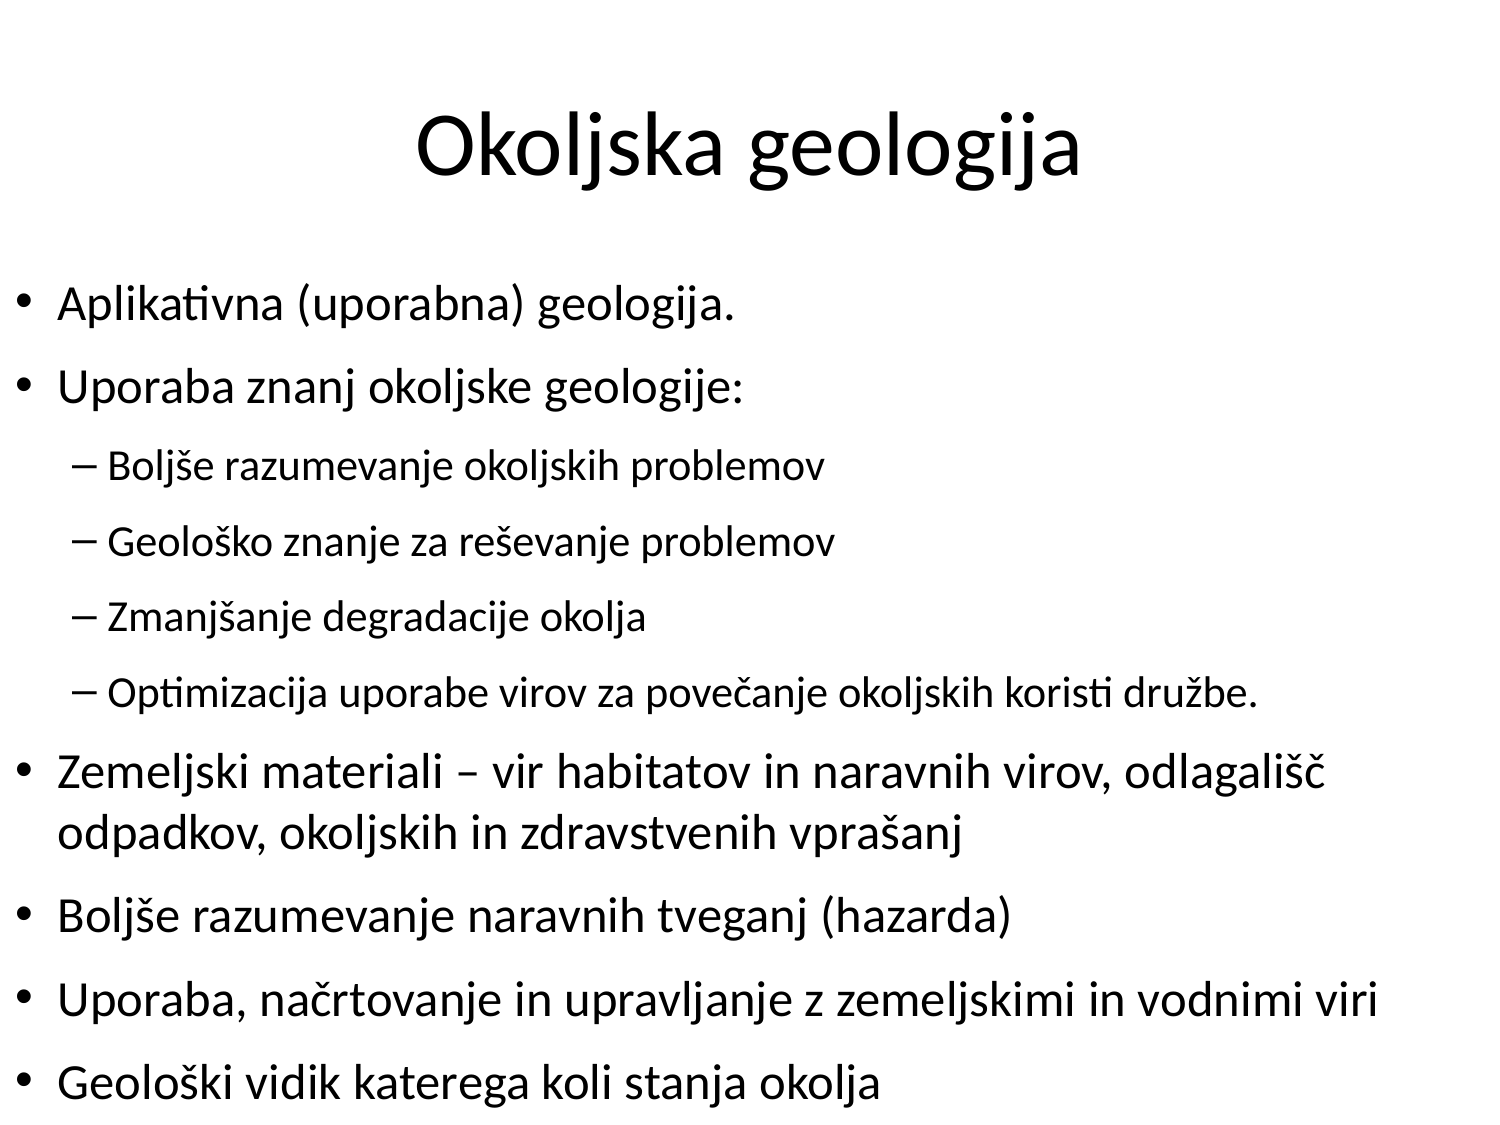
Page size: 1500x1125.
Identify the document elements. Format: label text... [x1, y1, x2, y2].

list Aplikativna (uporabna) geologija. Uporaba znanj okoljske geologije: Boljše razumevanje okoljskih problemov Geološko znanje za reševanje problemov Zmanjšanje degradacije okolja Optimizacija uporabe virov za povečanje okoljskih koristi družbe. Zemeljski materiali – vir habitatov in naravnih virov, odlagališč odpadkov, okoljskih in zdravstvenih vprašanj Boljše razumevanje naravnih tveganj (hazarda) Uporaba, načrtovanje in upravljanje z zemeljskimi in vodnimi viri Geološki vidik katerega koli stanja okolja [0, 262, 1500, 1125]
title Okoljska geologija [75, 45, 1425, 233]
